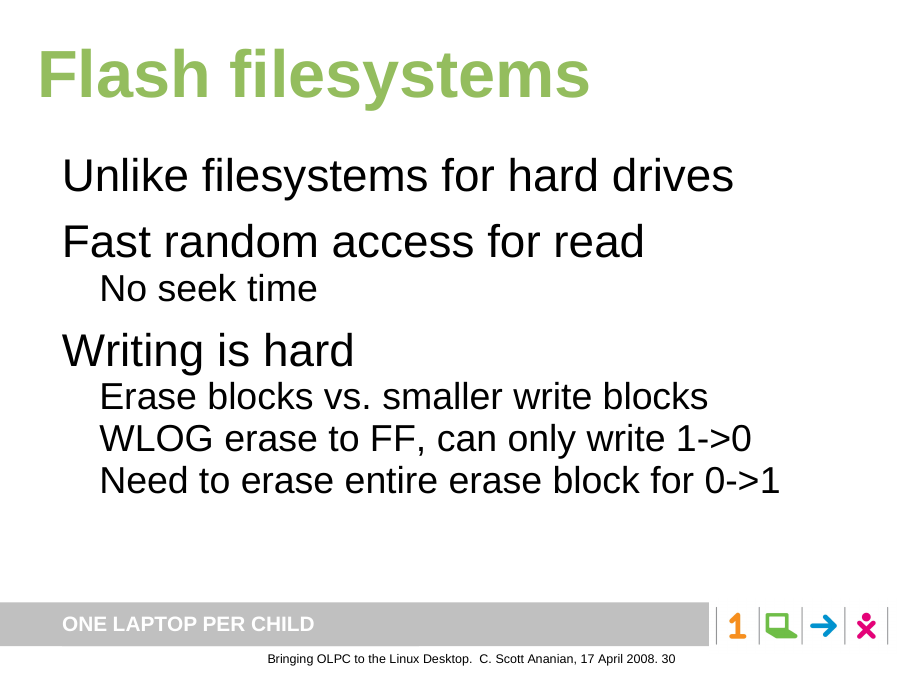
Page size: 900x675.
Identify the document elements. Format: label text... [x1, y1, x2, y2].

title Flash filesystems [37, 37, 856, 211]
picture [844, 598, 897, 654]
list Unlike filesystems for hard drives Fast random access for read No seek time Writing is hard Erase blocks vs. smaller write blocks WLOG erase to FF, can only write 1->0 Need to erase entire erase block for 0->1 [61, 150, 844, 675]
